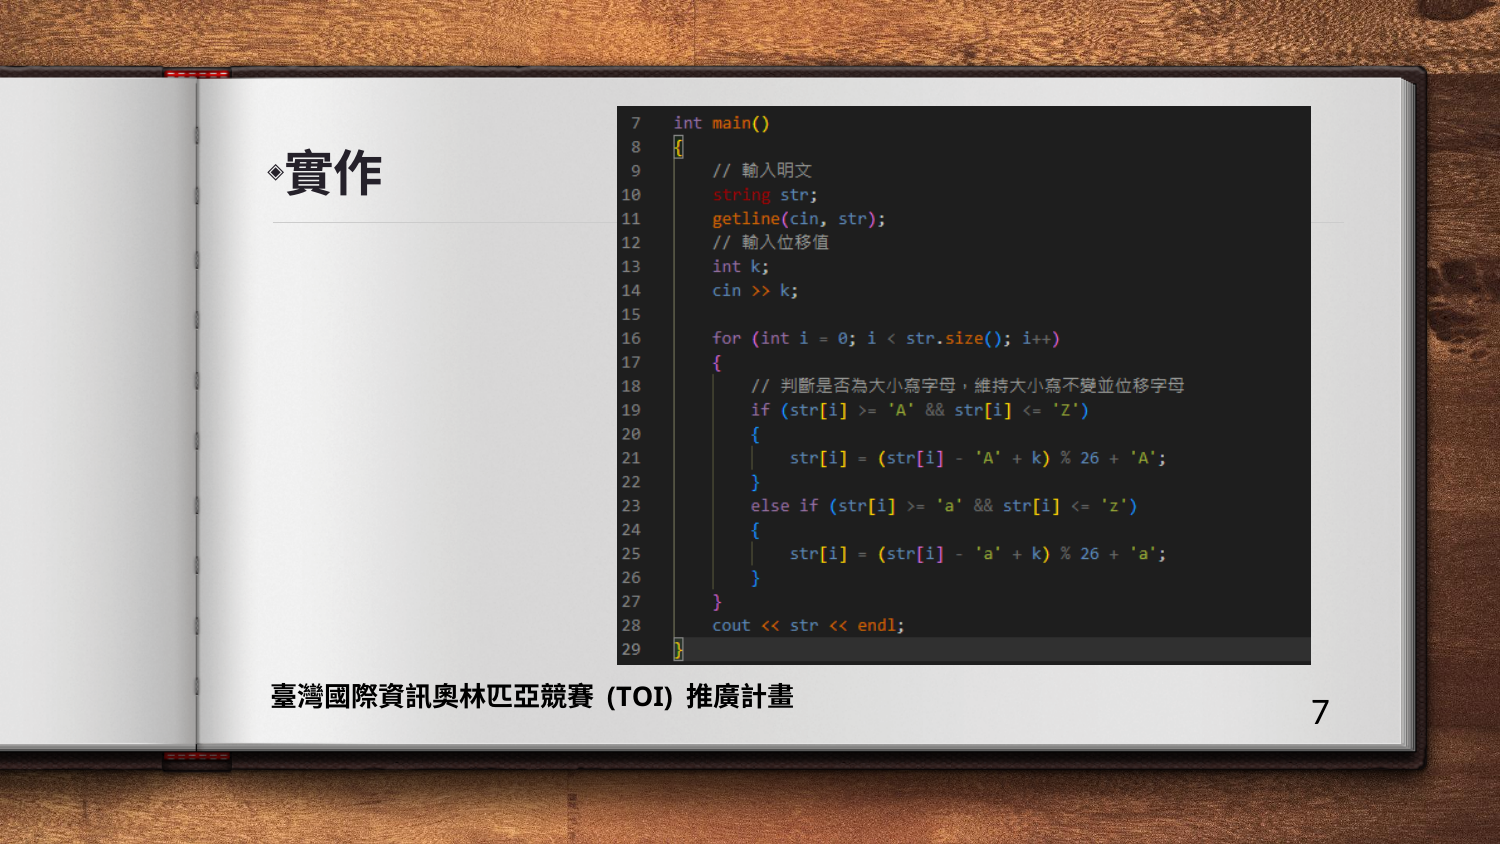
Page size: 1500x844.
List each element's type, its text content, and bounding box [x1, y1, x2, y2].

text_box 7 [1295, 672, 1386, 737]
picture [617, 106, 1311, 665]
list 實作 [252, 126, 617, 216]
